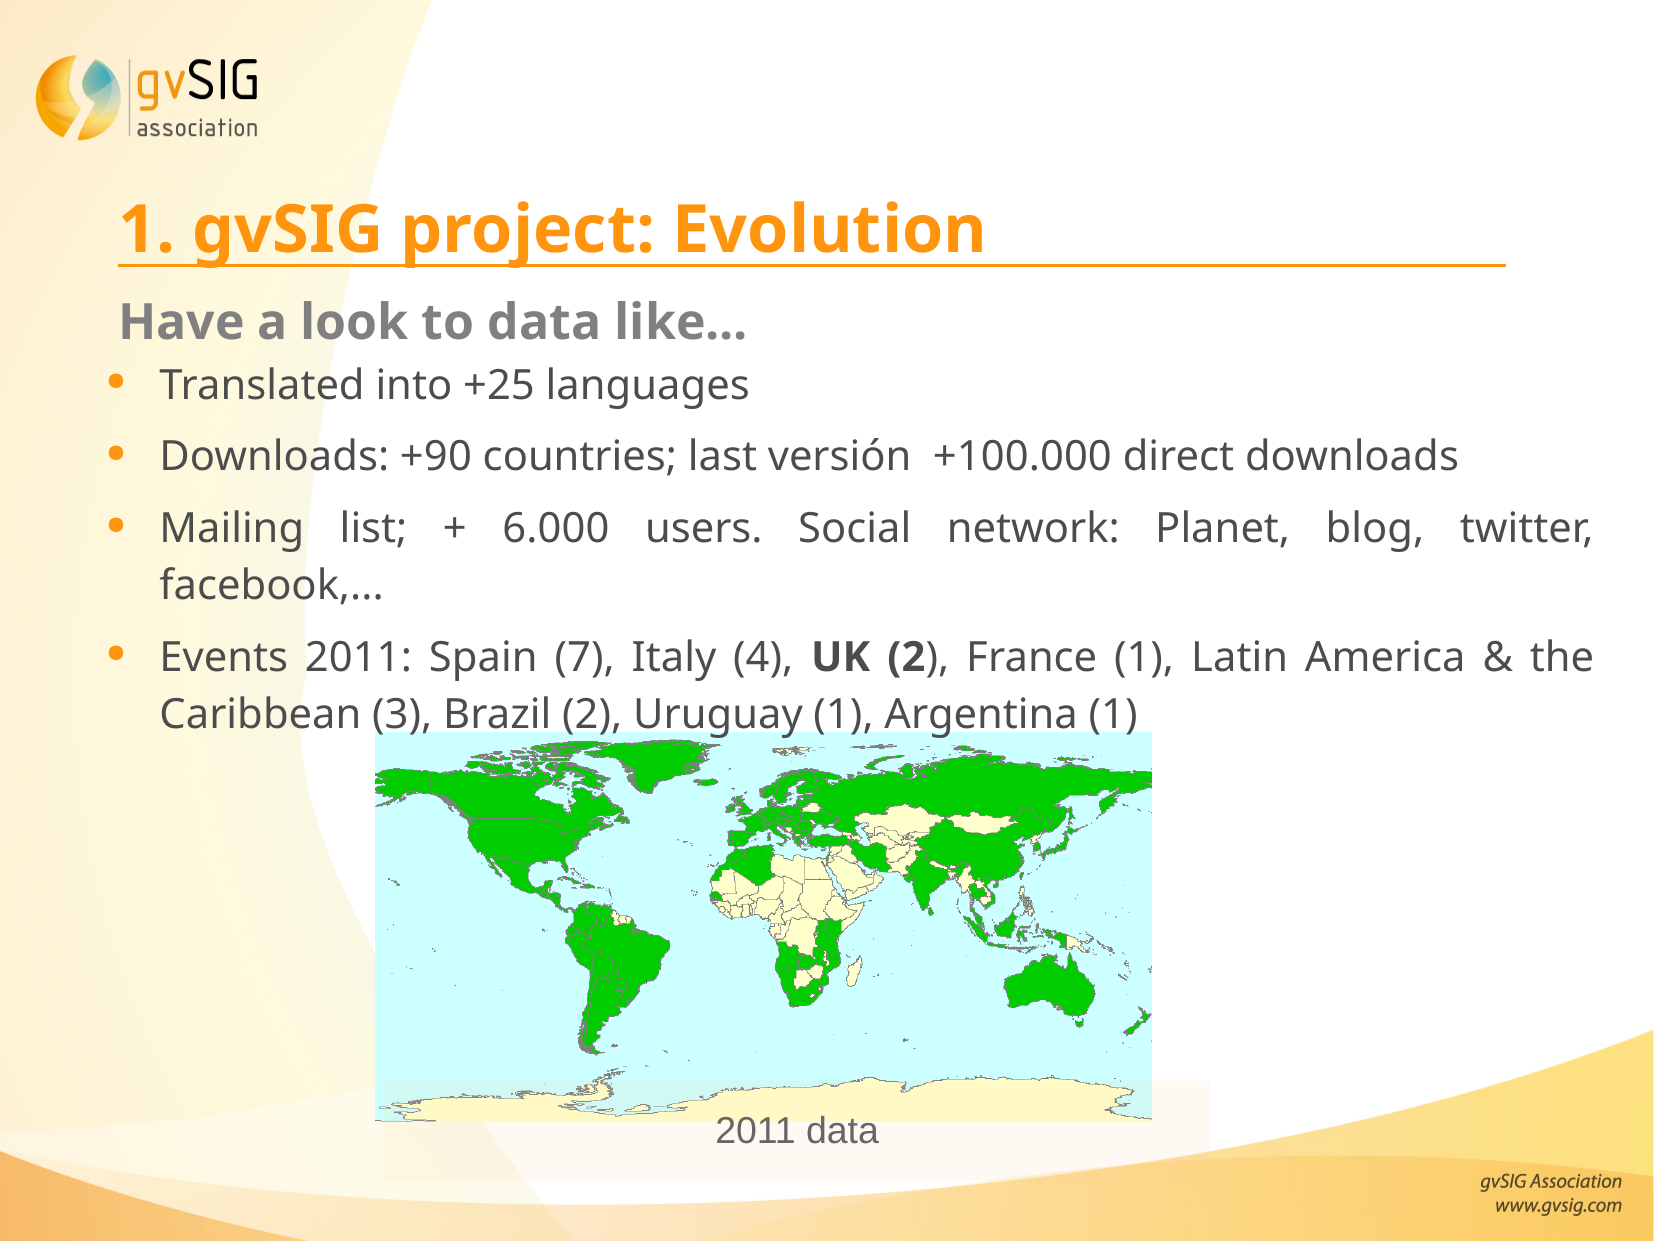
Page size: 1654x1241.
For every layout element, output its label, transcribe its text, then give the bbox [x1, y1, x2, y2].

list Translated into +25 languages Downloads: +90 countries; last versión +100.000 direct downloads Mailing list; + 6.000 users. Social network: Planet, blog, twitter, facebook,... Events 2011: Spain (7), Italy (4), UK (2), France (1), Latin America & the Caribbean (3), Brazil (2), Uruguay (1), Argentina (1) [88, 354, 1595, 641]
title 1. gvSIG project: Evolution [118, 177, 1607, 276]
picture [1313, 646, 1322, 658]
picture [334, 644, 346, 668]
title Have a look to data like... [118, 276, 1654, 365]
picture [1491, 644, 1498, 653]
picture [750, 646, 760, 661]
picture [852, 641, 862, 654]
text_box 2011 data [383, 1080, 1211, 1182]
picture [821, 641, 833, 666]
picture [1488, 657, 1501, 668]
picture [0, 0, 1654, 1241]
